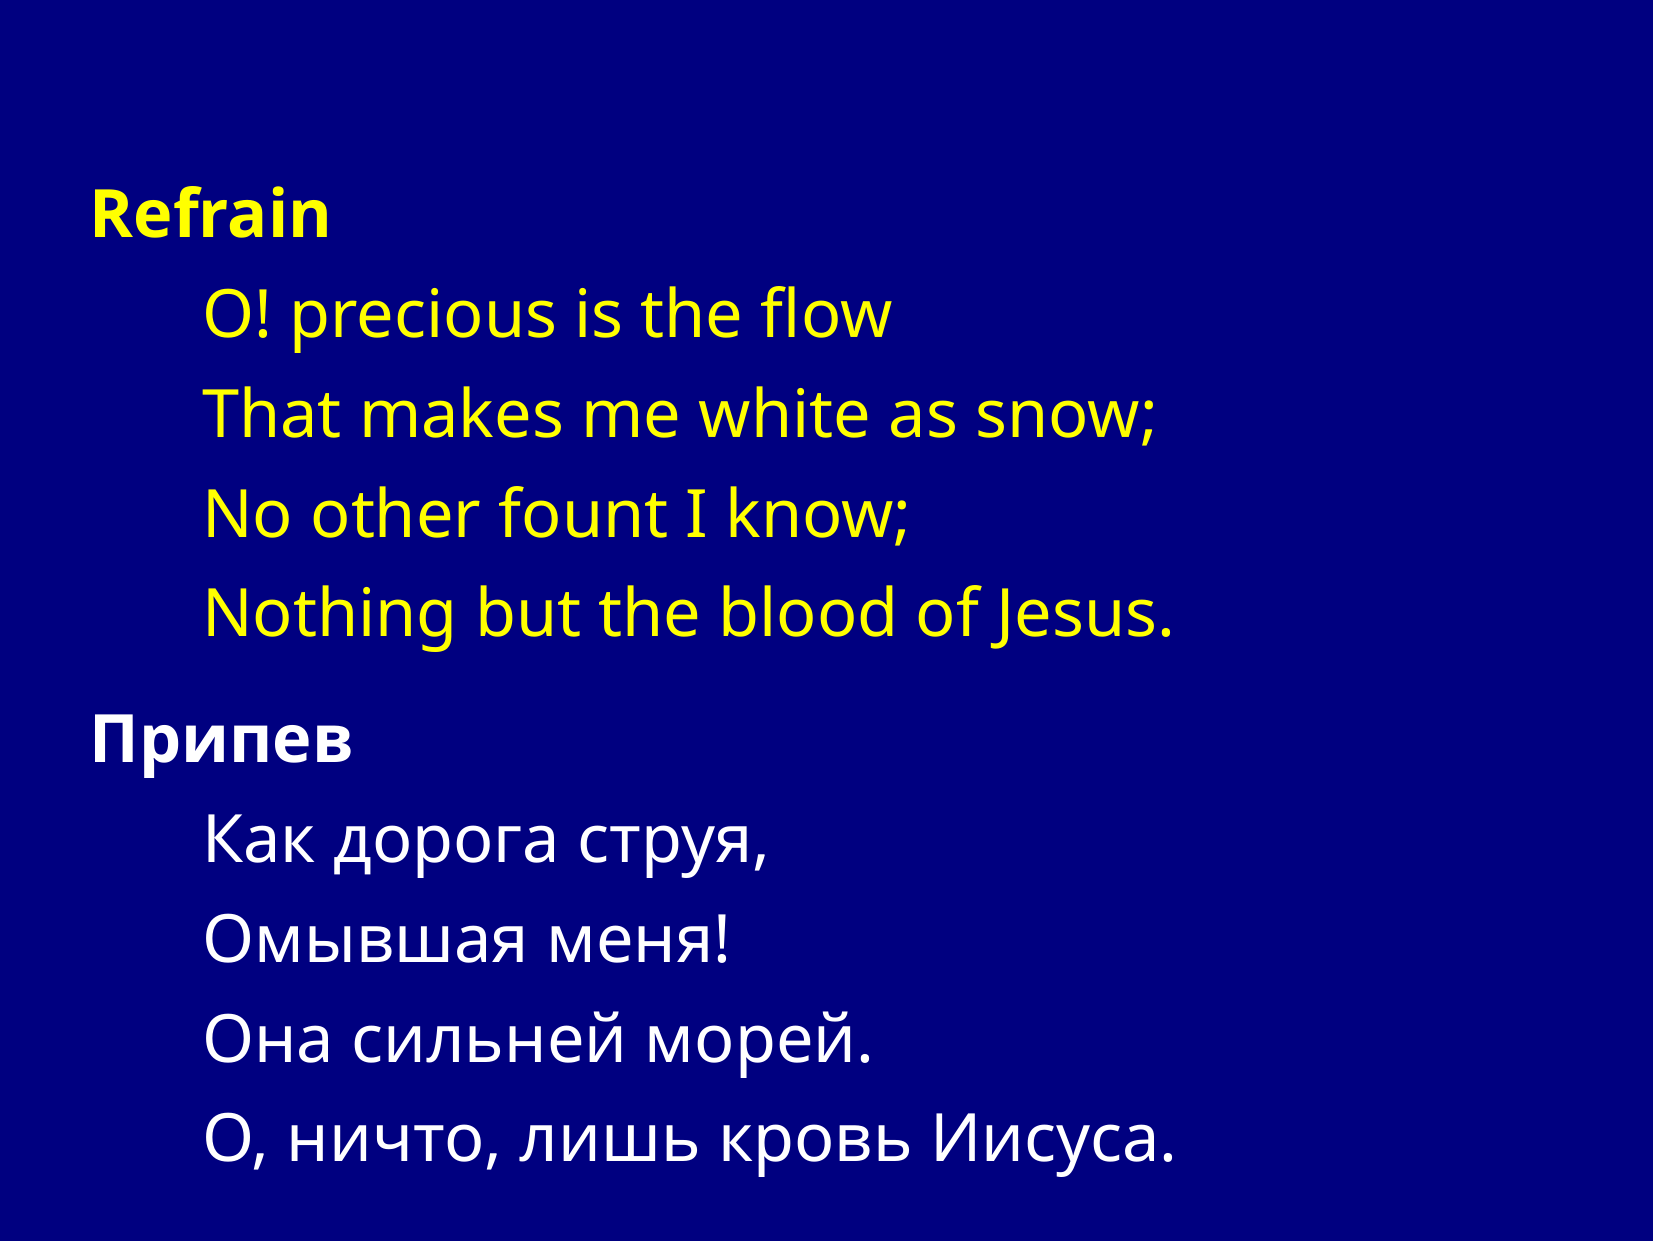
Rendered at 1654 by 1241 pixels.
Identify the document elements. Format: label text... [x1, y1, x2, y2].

text_box Refrain O! precious is the flow That makes me white as snow; No other fount I know; Nothing but the blood of Jesus. [75, 150, 1576, 638]
text_box Припев Как дорога струя, Омывшая меня! Она сильней морей. О, ничто, лишь кровь Иисуса. [75, 675, 1576, 1163]
